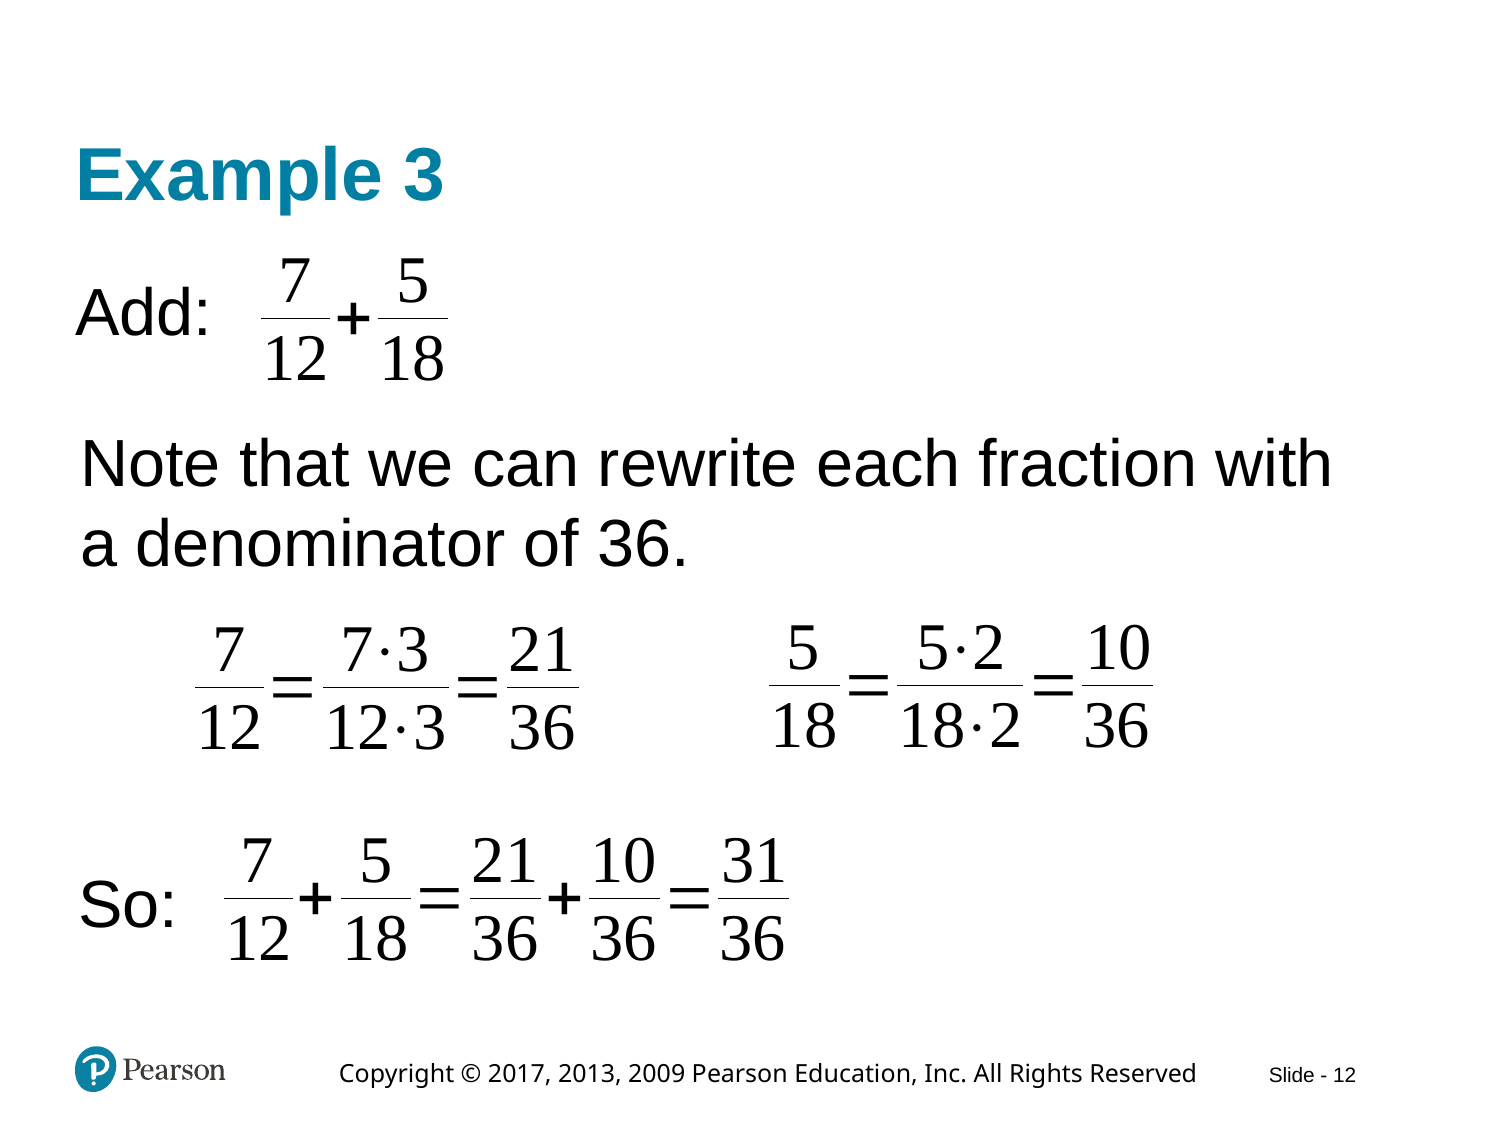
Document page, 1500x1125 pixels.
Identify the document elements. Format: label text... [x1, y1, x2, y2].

chart [767, 610, 1155, 762]
list So: [78, 860, 222, 948]
chart [259, 243, 451, 395]
title Example 3 [75, 35, 1425, 216]
list Add: [75, 268, 259, 356]
chart [193, 611, 580, 764]
list Note that we can rewrite each fraction with a denominator of 36. [80, 419, 1353, 583]
chart [222, 822, 791, 975]
